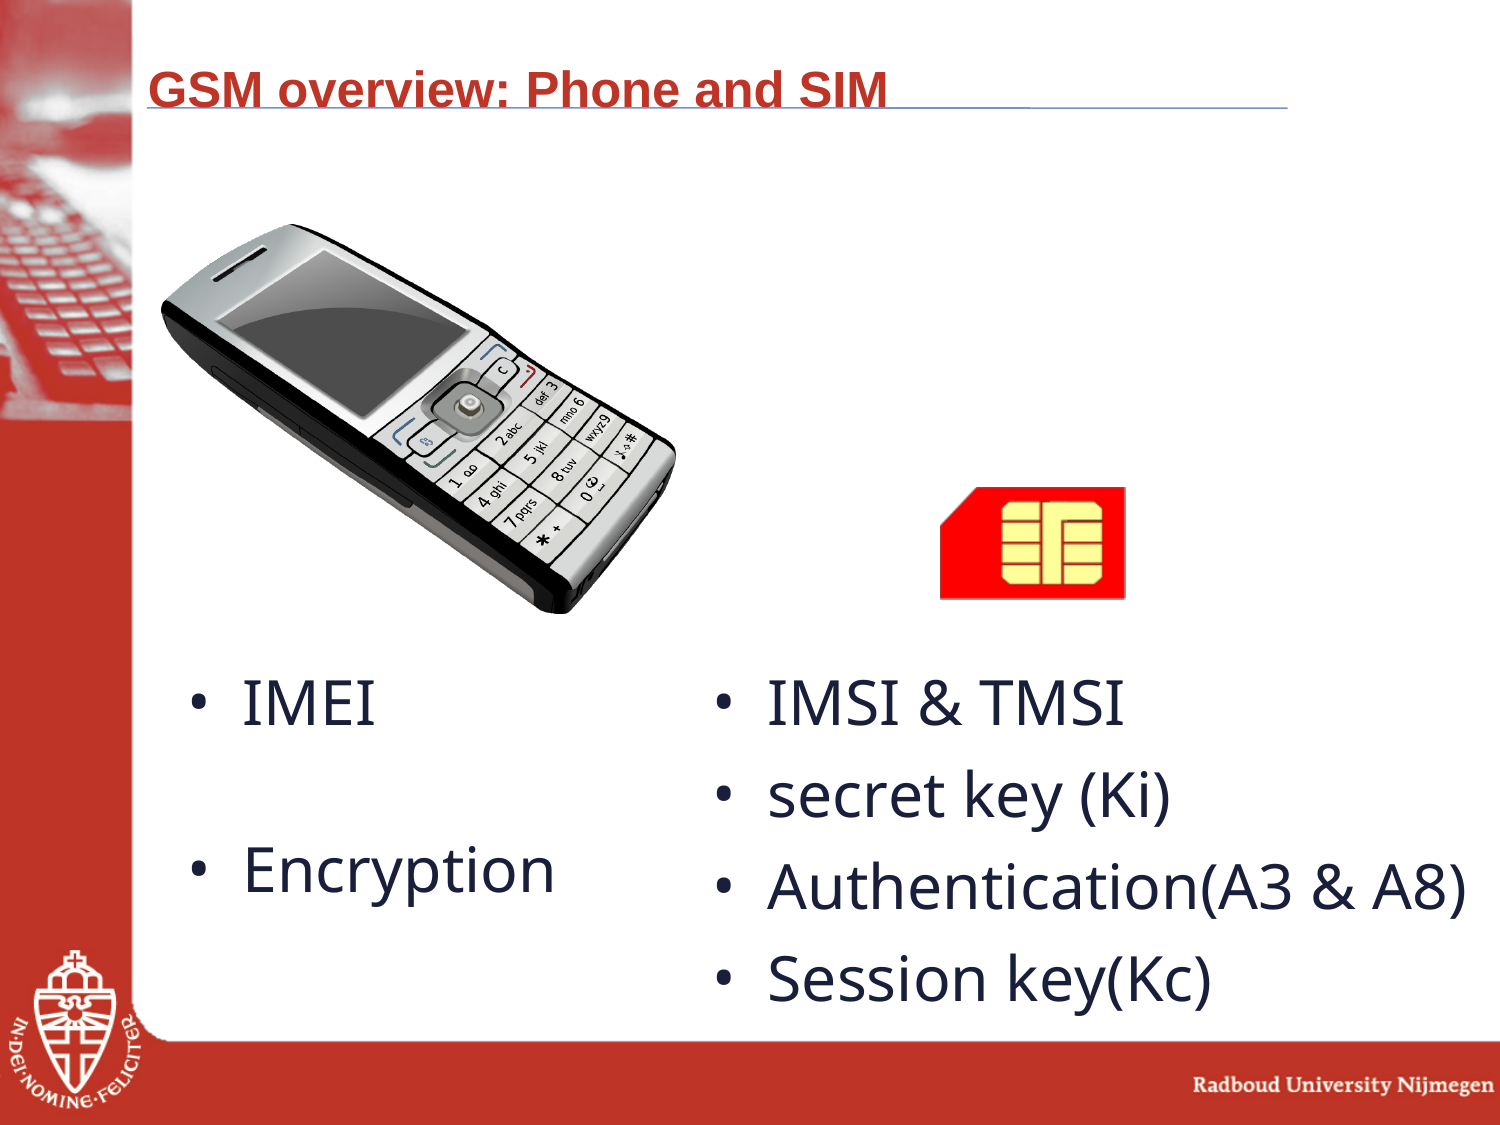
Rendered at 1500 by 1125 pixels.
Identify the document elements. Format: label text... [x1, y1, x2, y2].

picture [0, 0, 1500, 1125]
title GSM overview: Phone and SIM [147, 0, 1491, 122]
list IMSI & TMSI secret key (Ki) Authentication(A3 & A8) Session key(Kc) [712, 655, 1500, 1088]
list IMEI Encryption [187, 655, 952, 1013]
